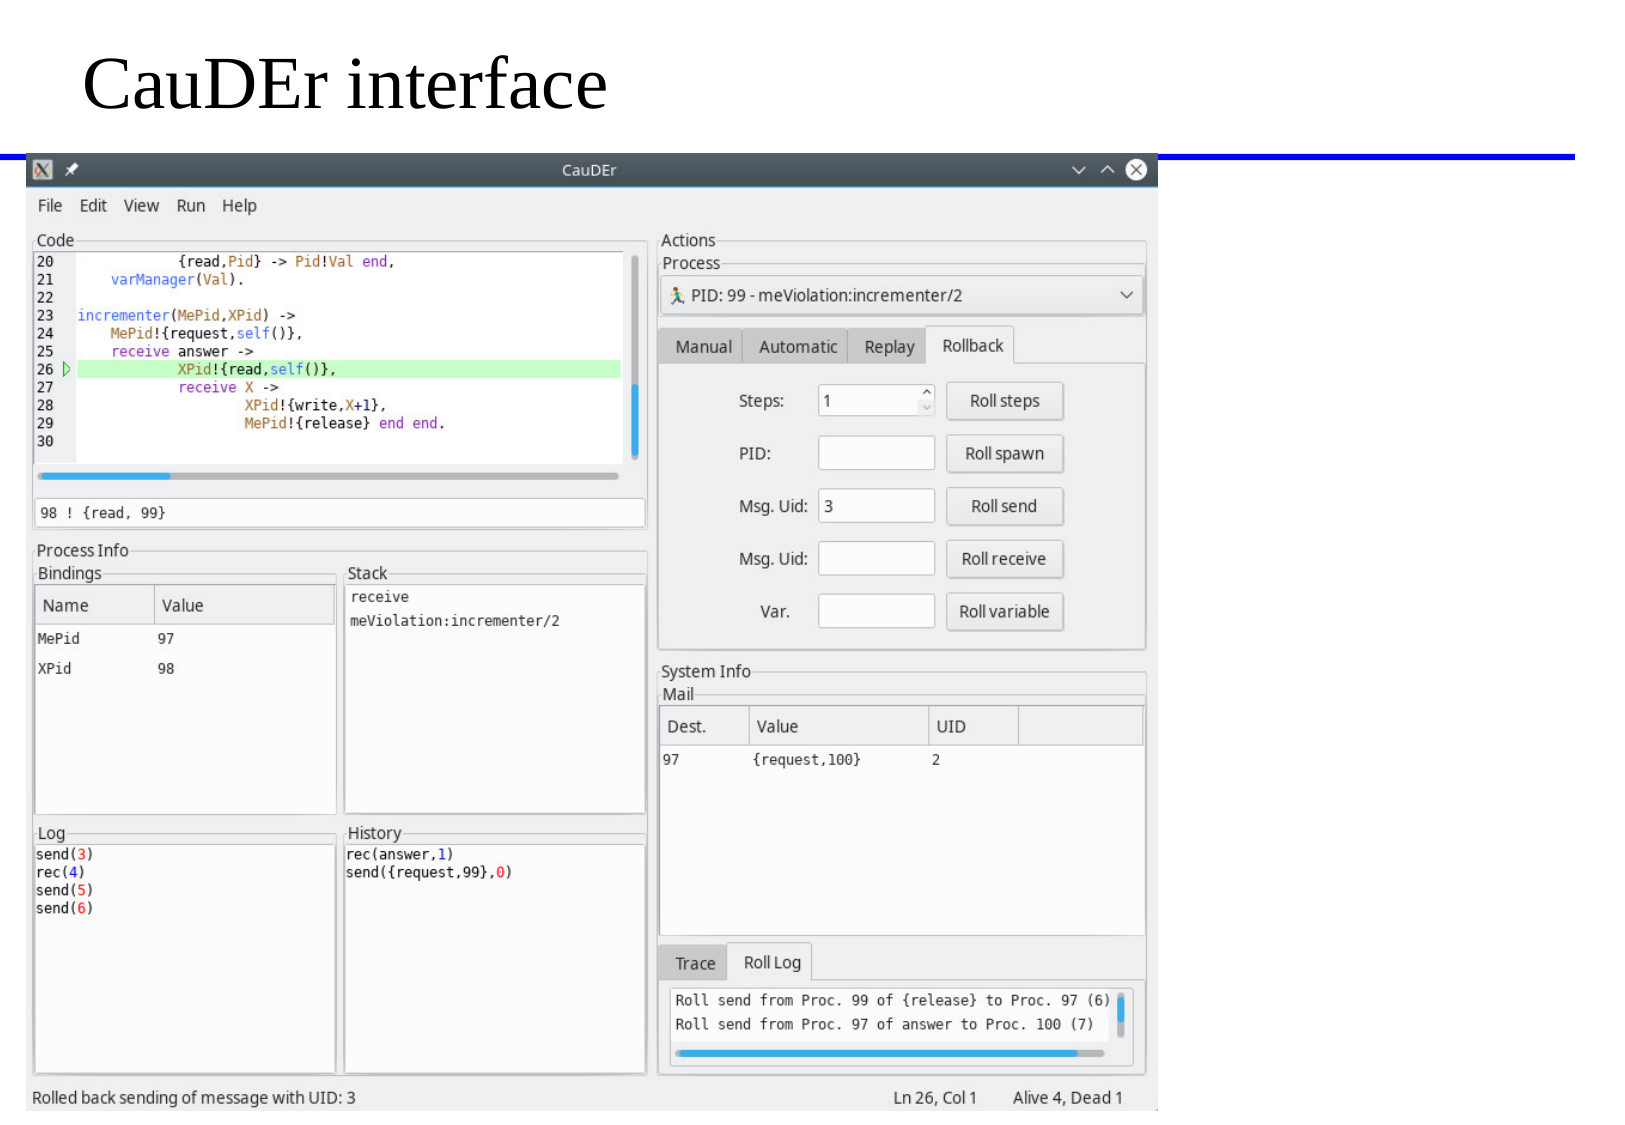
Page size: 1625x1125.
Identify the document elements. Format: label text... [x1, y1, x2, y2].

picture [26, 153, 1158, 1111]
title CauDEr interface [67, 27, 1544, 131]
